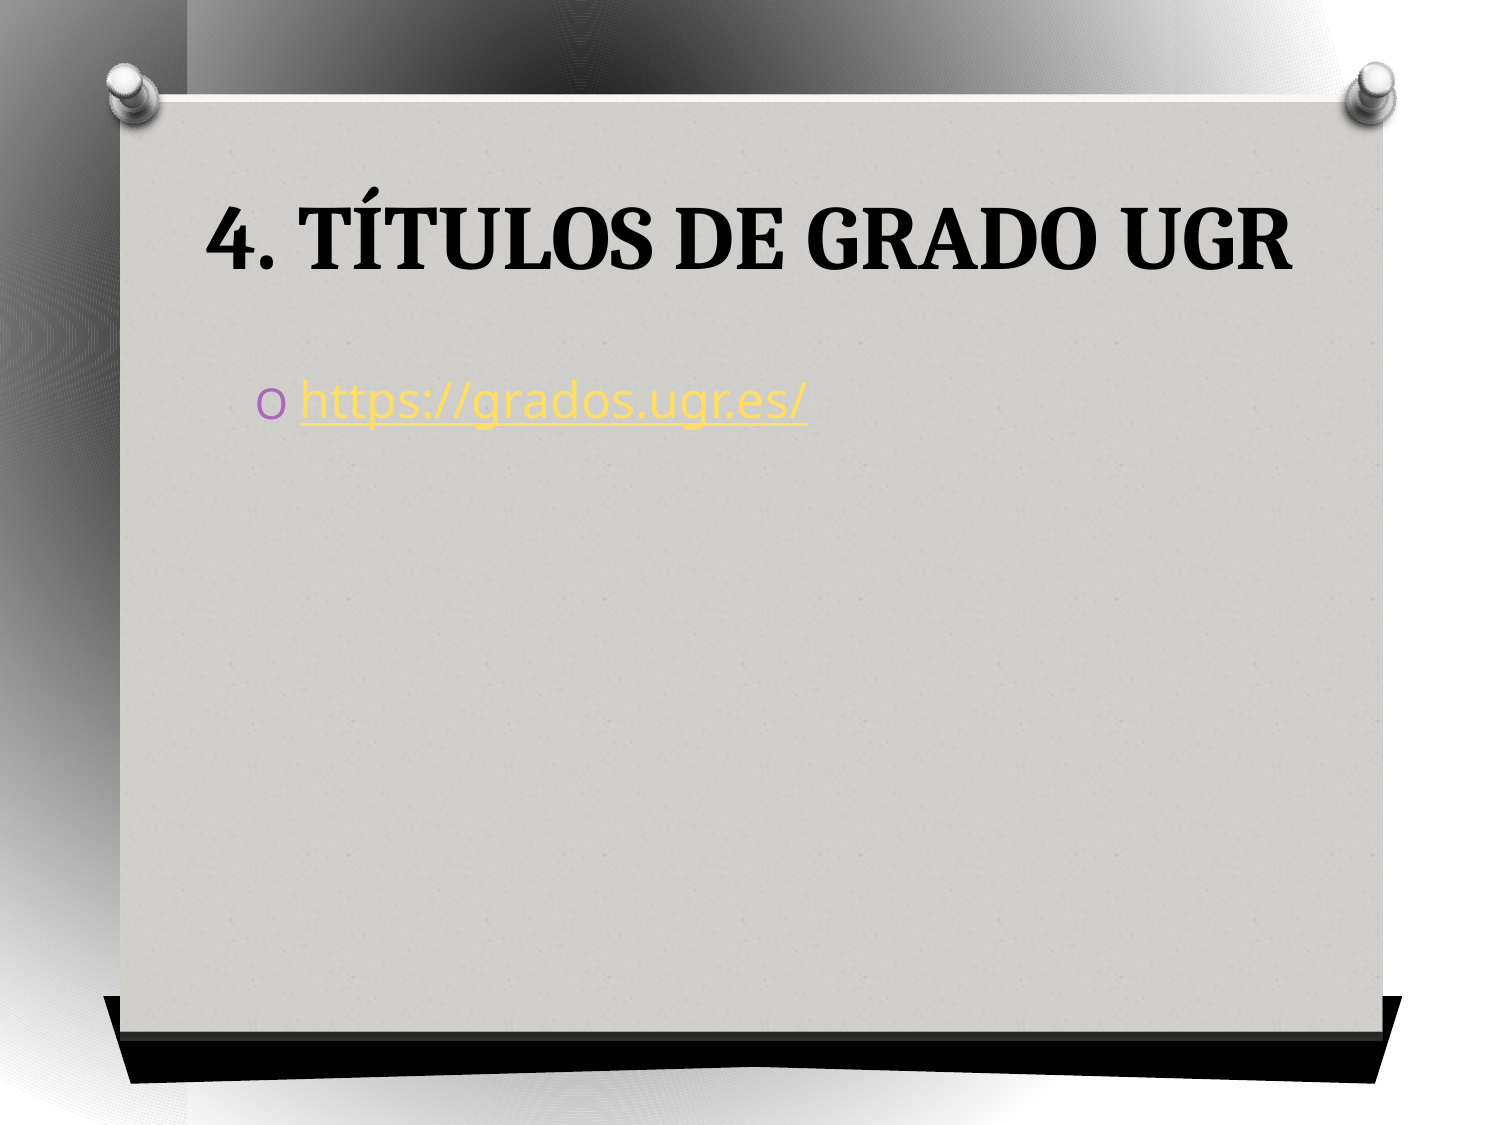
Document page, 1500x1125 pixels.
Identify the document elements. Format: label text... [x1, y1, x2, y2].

text_box https://grados.ugr.es/ [240, 361, 1257, 939]
text_box 4. TÍTULOS DE GRADO UGR [179, 134, 1323, 332]
picture [75, 29, 198, 153]
picture [1317, 35, 1439, 156]
